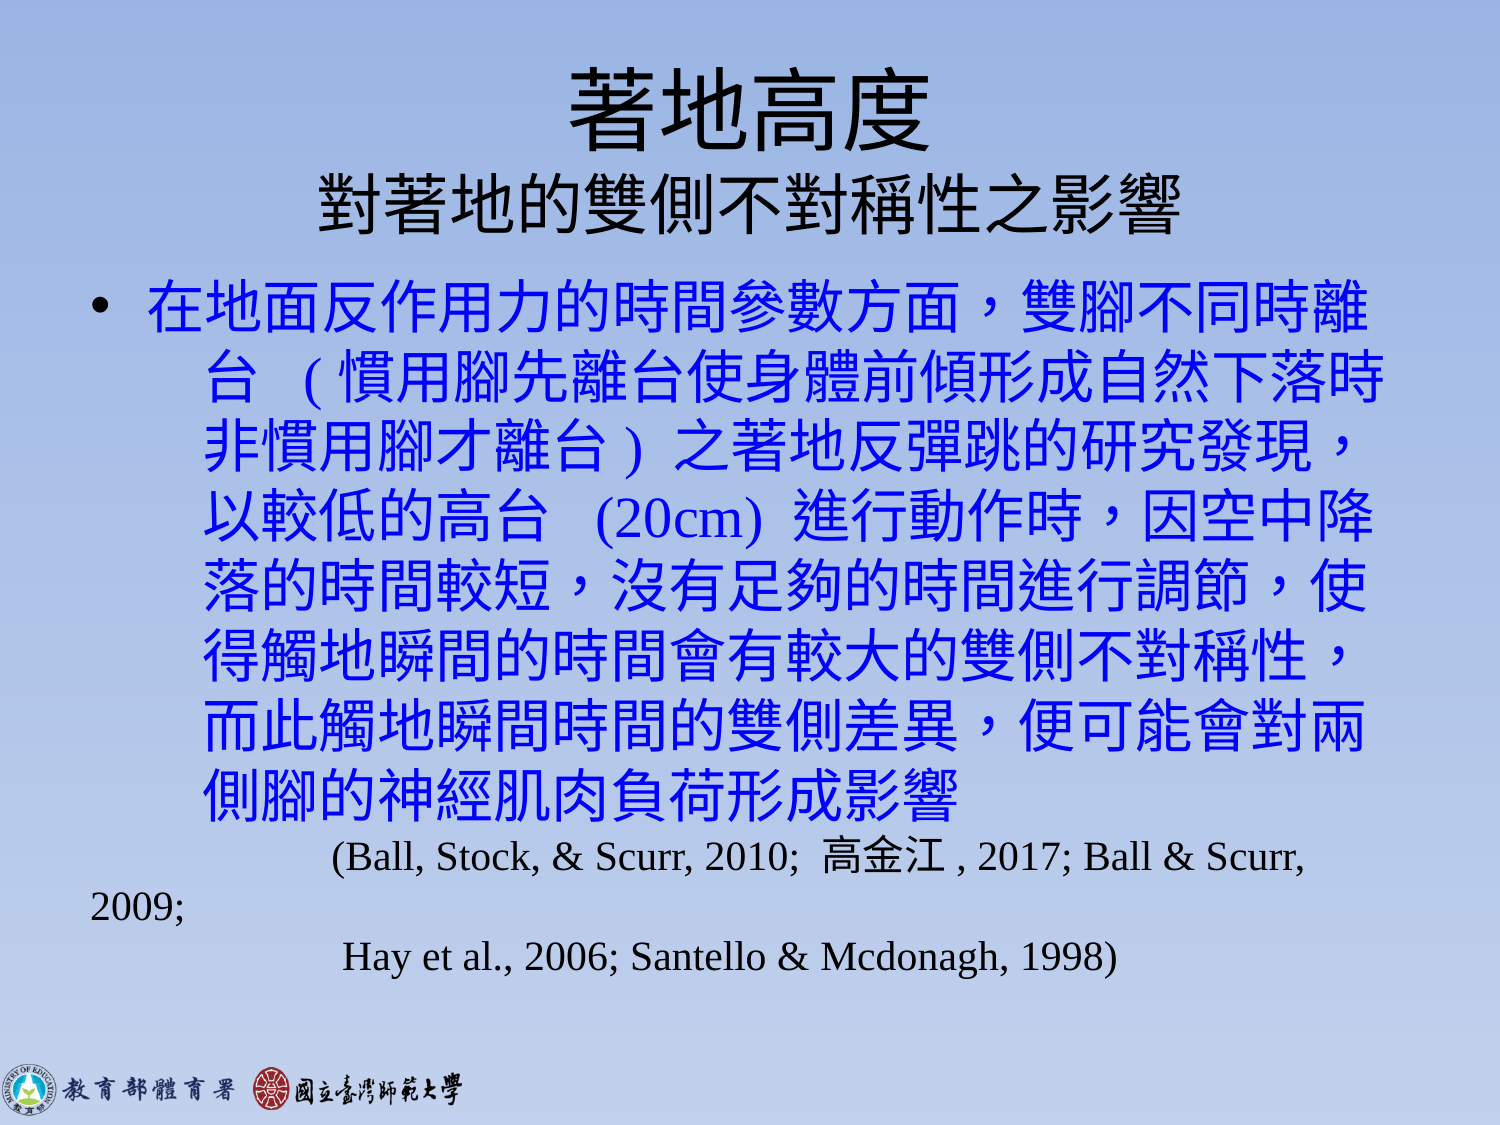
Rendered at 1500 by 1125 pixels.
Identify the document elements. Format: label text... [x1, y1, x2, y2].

list 在地面反作用力的時間參數方面，雙腳不同時離台 (慣用腳先離台使身體前傾形成自然下落時非慣用腳才離台) 之著地反彈跳的研究發現，以較低的高台 (20cm) 進行動作時，因空中降落的時間較短，沒有足夠的時間進行調節，使得觸地瞬間的時間會有較大的雙側不對稱性，而此觸地瞬間時間的雙側差異，便可能會對兩側腳的神經肌肉負荷形成影響 (Ball, Stock, & Scurr, 2010; 高金江, 2017; Ball & Scurr, 2009; Hay et al., 2006; Santello & Mcdonagh, 1998) [75, 262, 1426, 1005]
title 著地高度 對著地的雙側不對稱性之影響 [75, 45, 1426, 233]
